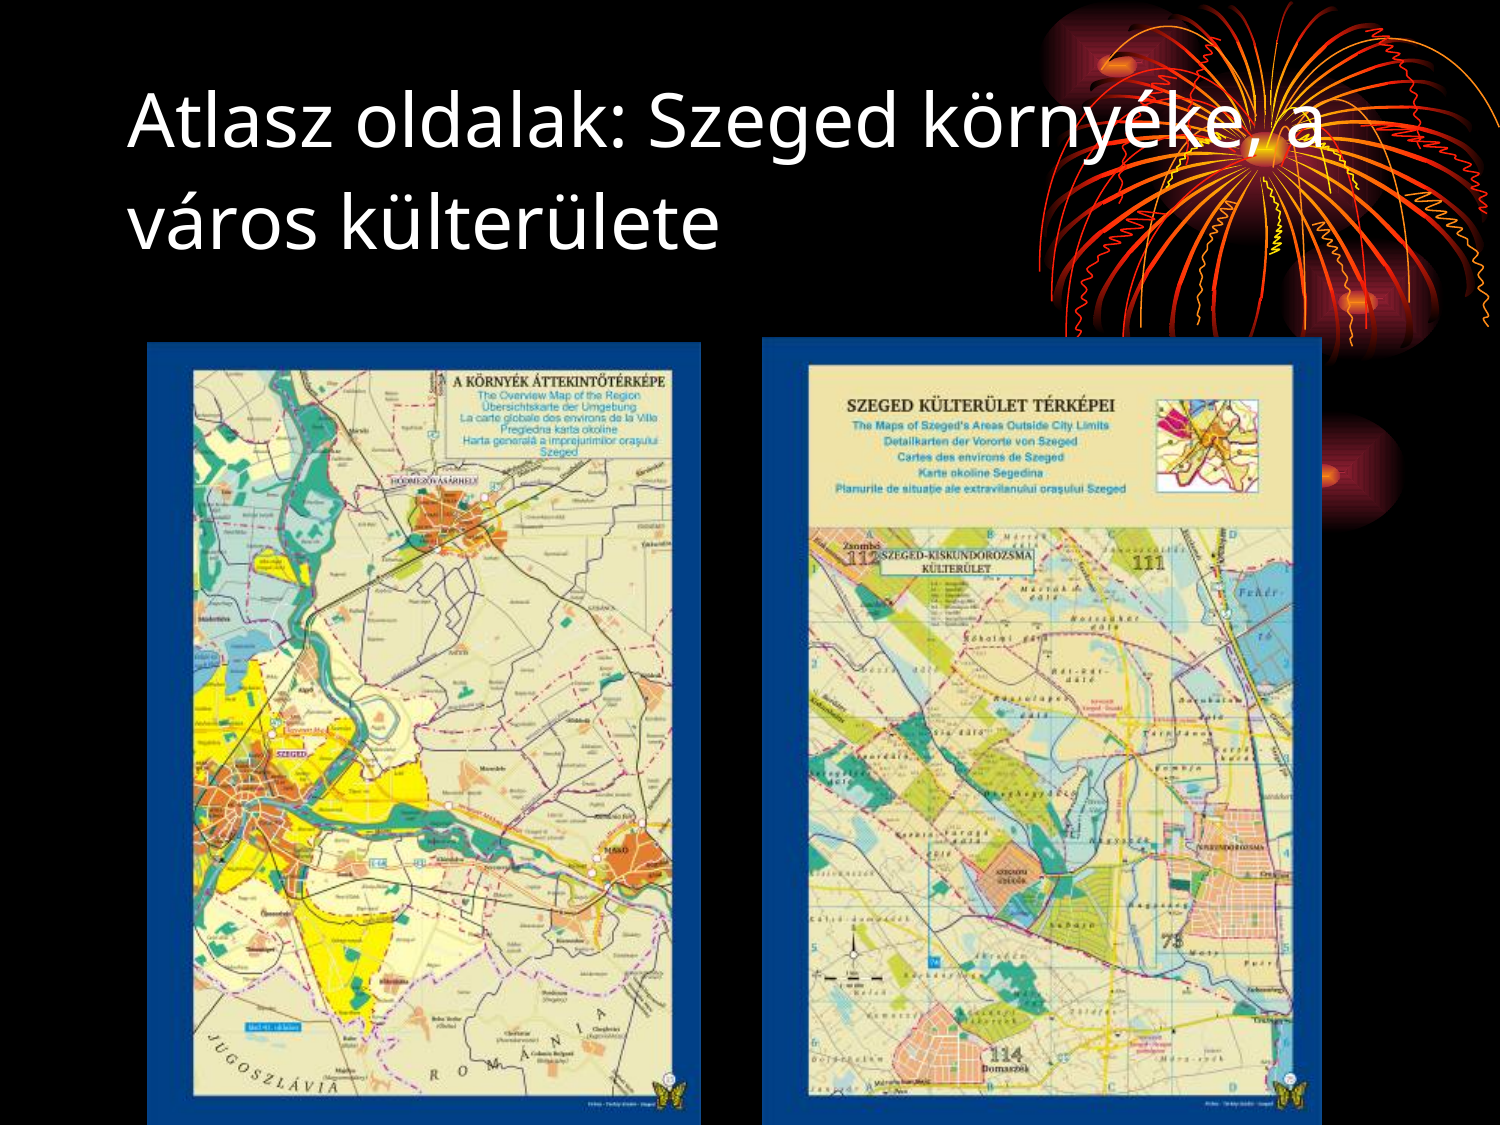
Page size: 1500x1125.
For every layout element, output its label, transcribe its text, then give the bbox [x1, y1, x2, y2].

picture [762, 337, 1322, 1125]
title Atlasz oldalak: Szeged környéke, a város külterülete [112, 49, 1388, 290]
picture [147, 342, 701, 1125]
